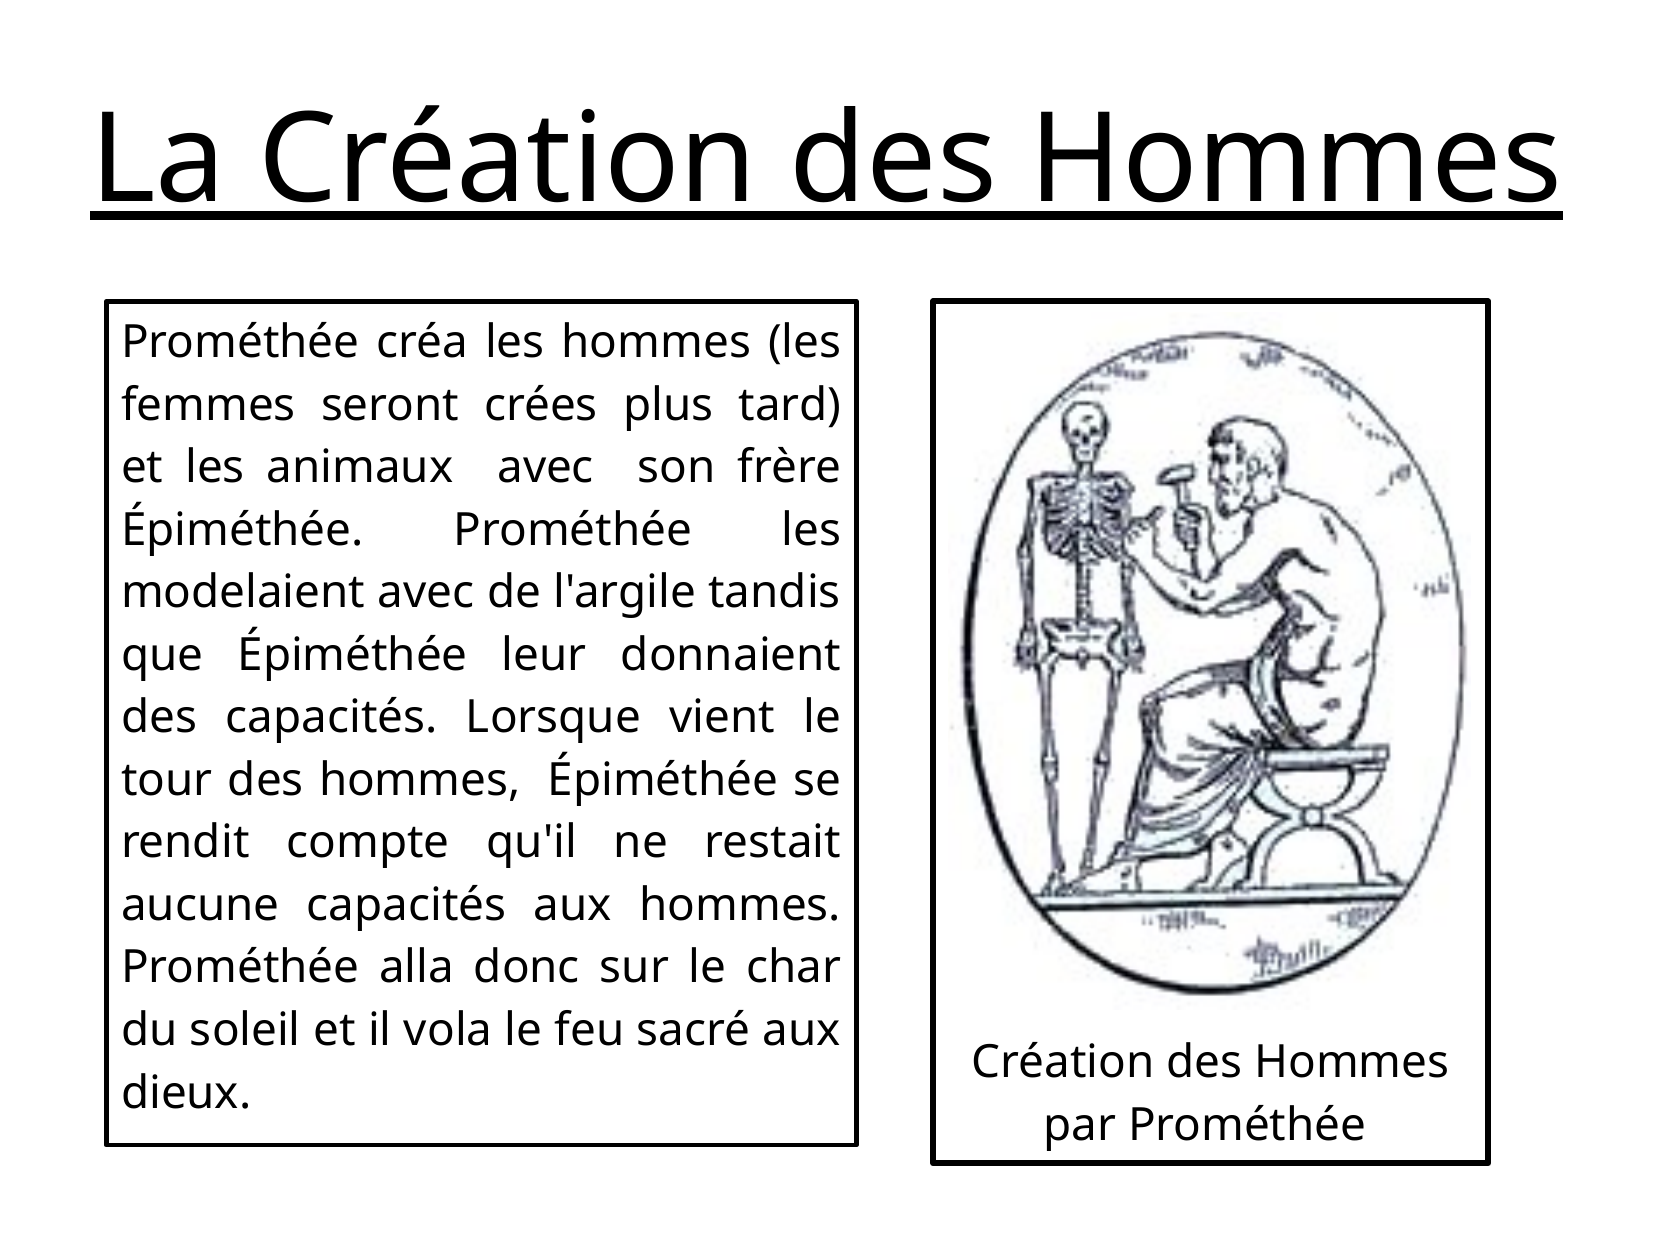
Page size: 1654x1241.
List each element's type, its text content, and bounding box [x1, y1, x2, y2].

picture [948, 312, 1471, 1010]
title La Création des Hommes [82, 49, 1571, 257]
text_box Création des Hommes par Prométhée [933, 1021, 1489, 1164]
text_box Prométhée créa les hommes (les femmes seront crées plus tard) et les animaux avec son frère Épiméthée. Prométhée les modelaient avec de l'argile tandis que Épiméthée leur donnaient des capacités. Lorsque vient le tour des hommes, Épiméthée se rendit compte qu'il ne restait aucune capacités aux hommes. Prométhée alla donc sur le char du soleil et il vola le feu sacré aux dieux. [109, 304, 854, 1143]
